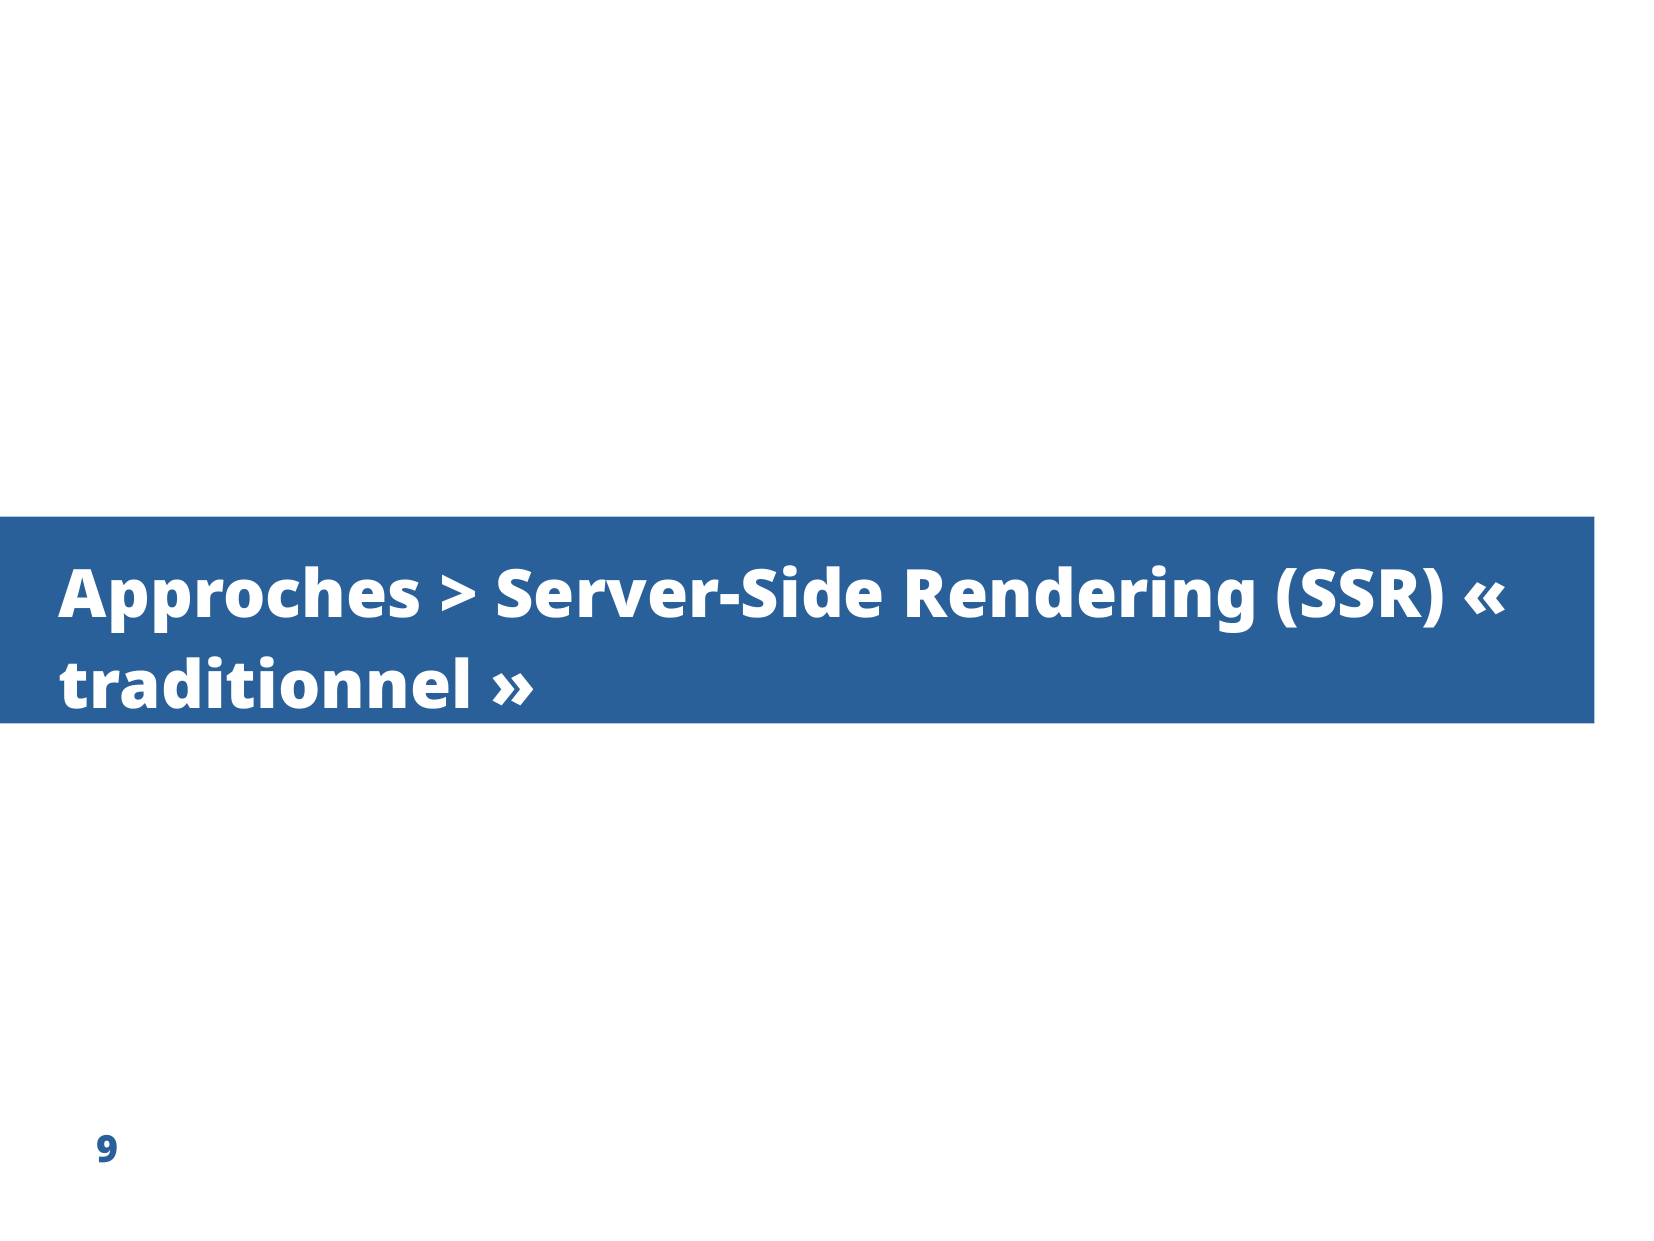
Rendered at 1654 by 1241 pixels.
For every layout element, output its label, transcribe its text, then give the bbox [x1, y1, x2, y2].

title Approches > Server-Side Rendering (SSR) « traditionnel » [59, 546, 1595, 694]
